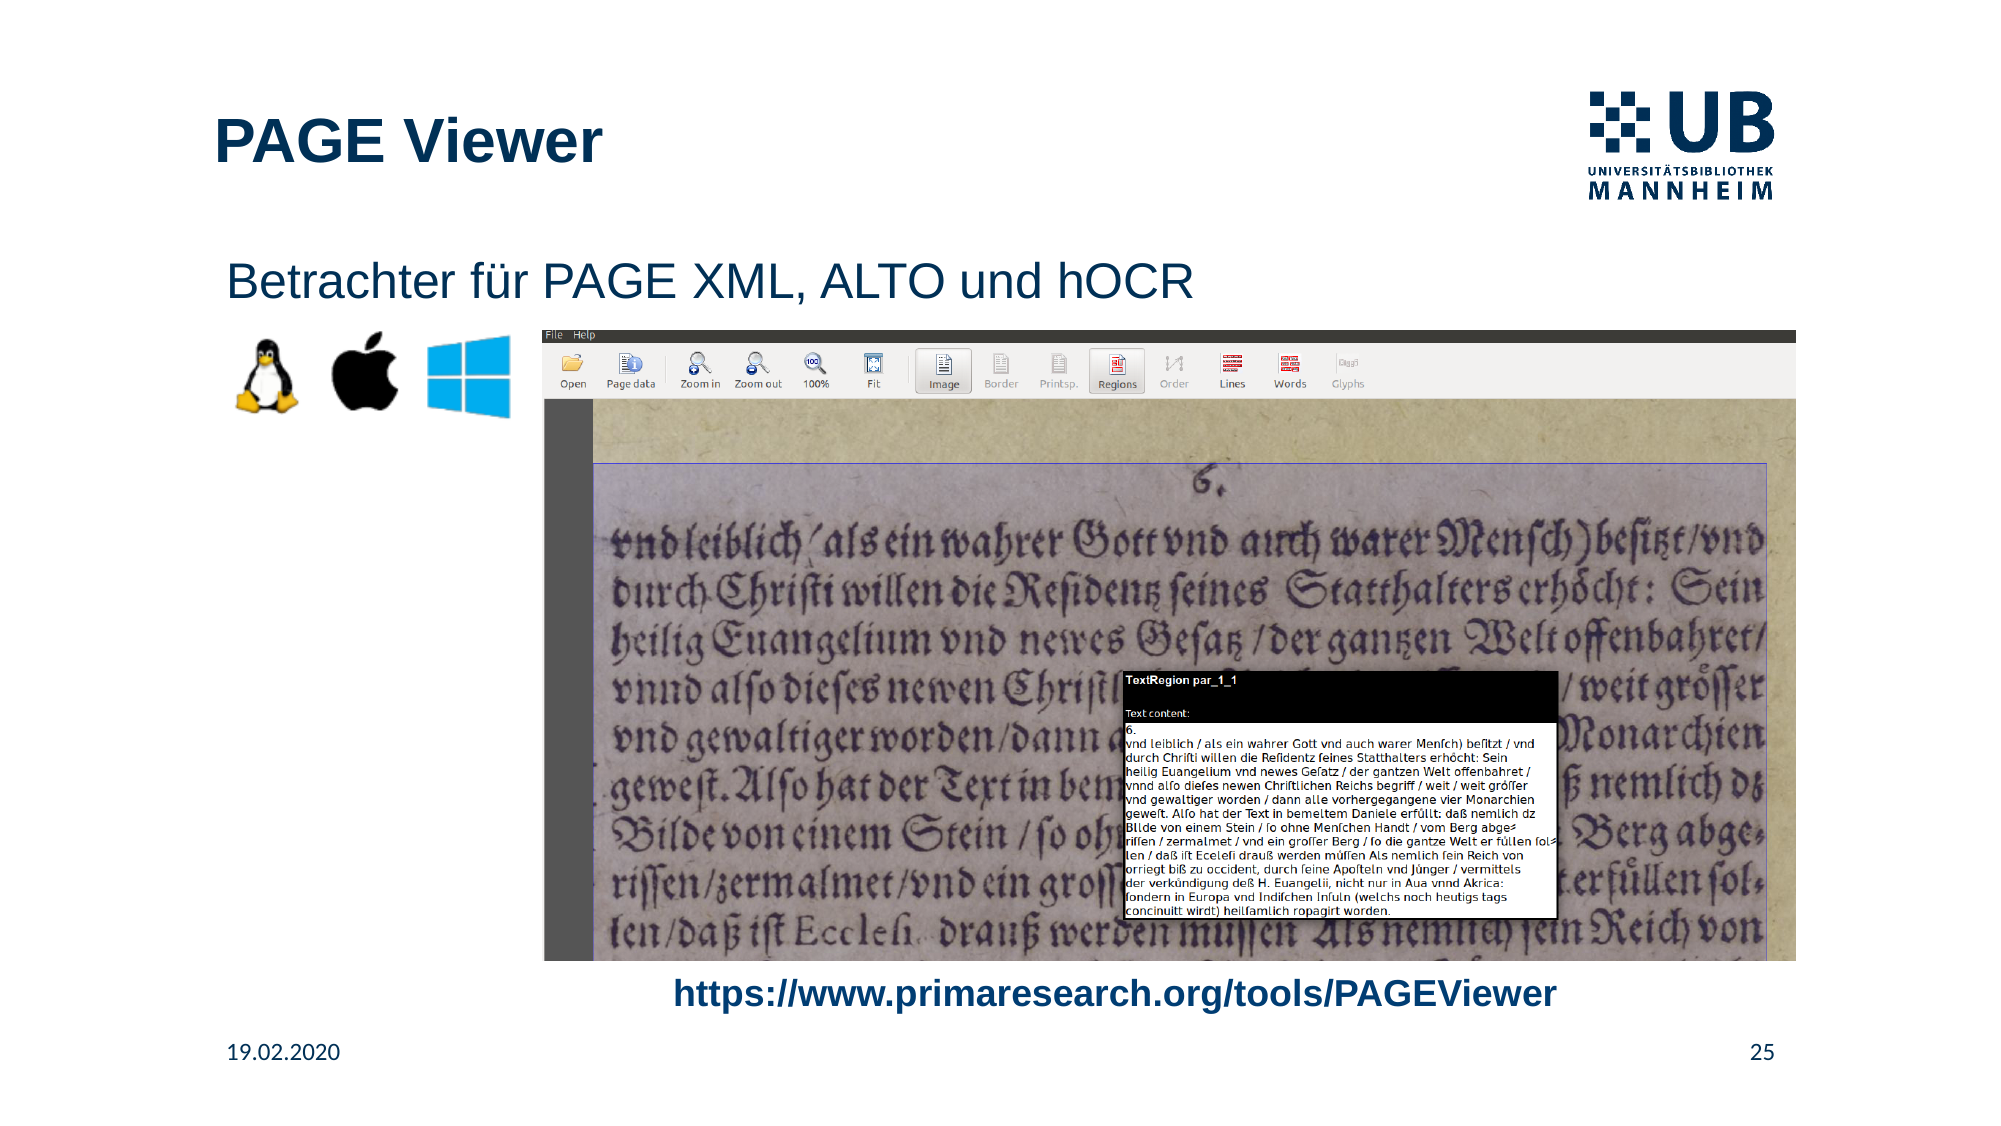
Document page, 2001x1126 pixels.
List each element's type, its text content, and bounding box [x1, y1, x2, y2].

slide_number <Foliennummer> [1544, 1046, 1776, 1066]
title PAGE Viewer [214, 100, 1603, 225]
picture [542, 330, 1796, 961]
slide_number 19.02.2020 [226, 1035, 693, 1066]
picture [226, 333, 316, 426]
picture [1582, 85, 1779, 204]
list https://www.primaresearch.org/tools/PAGEViewer [673, 968, 2001, 1046]
picture [327, 330, 533, 428]
list Betrachter für PAGE XML, ALTO und hOCR [226, 248, 1774, 963]
